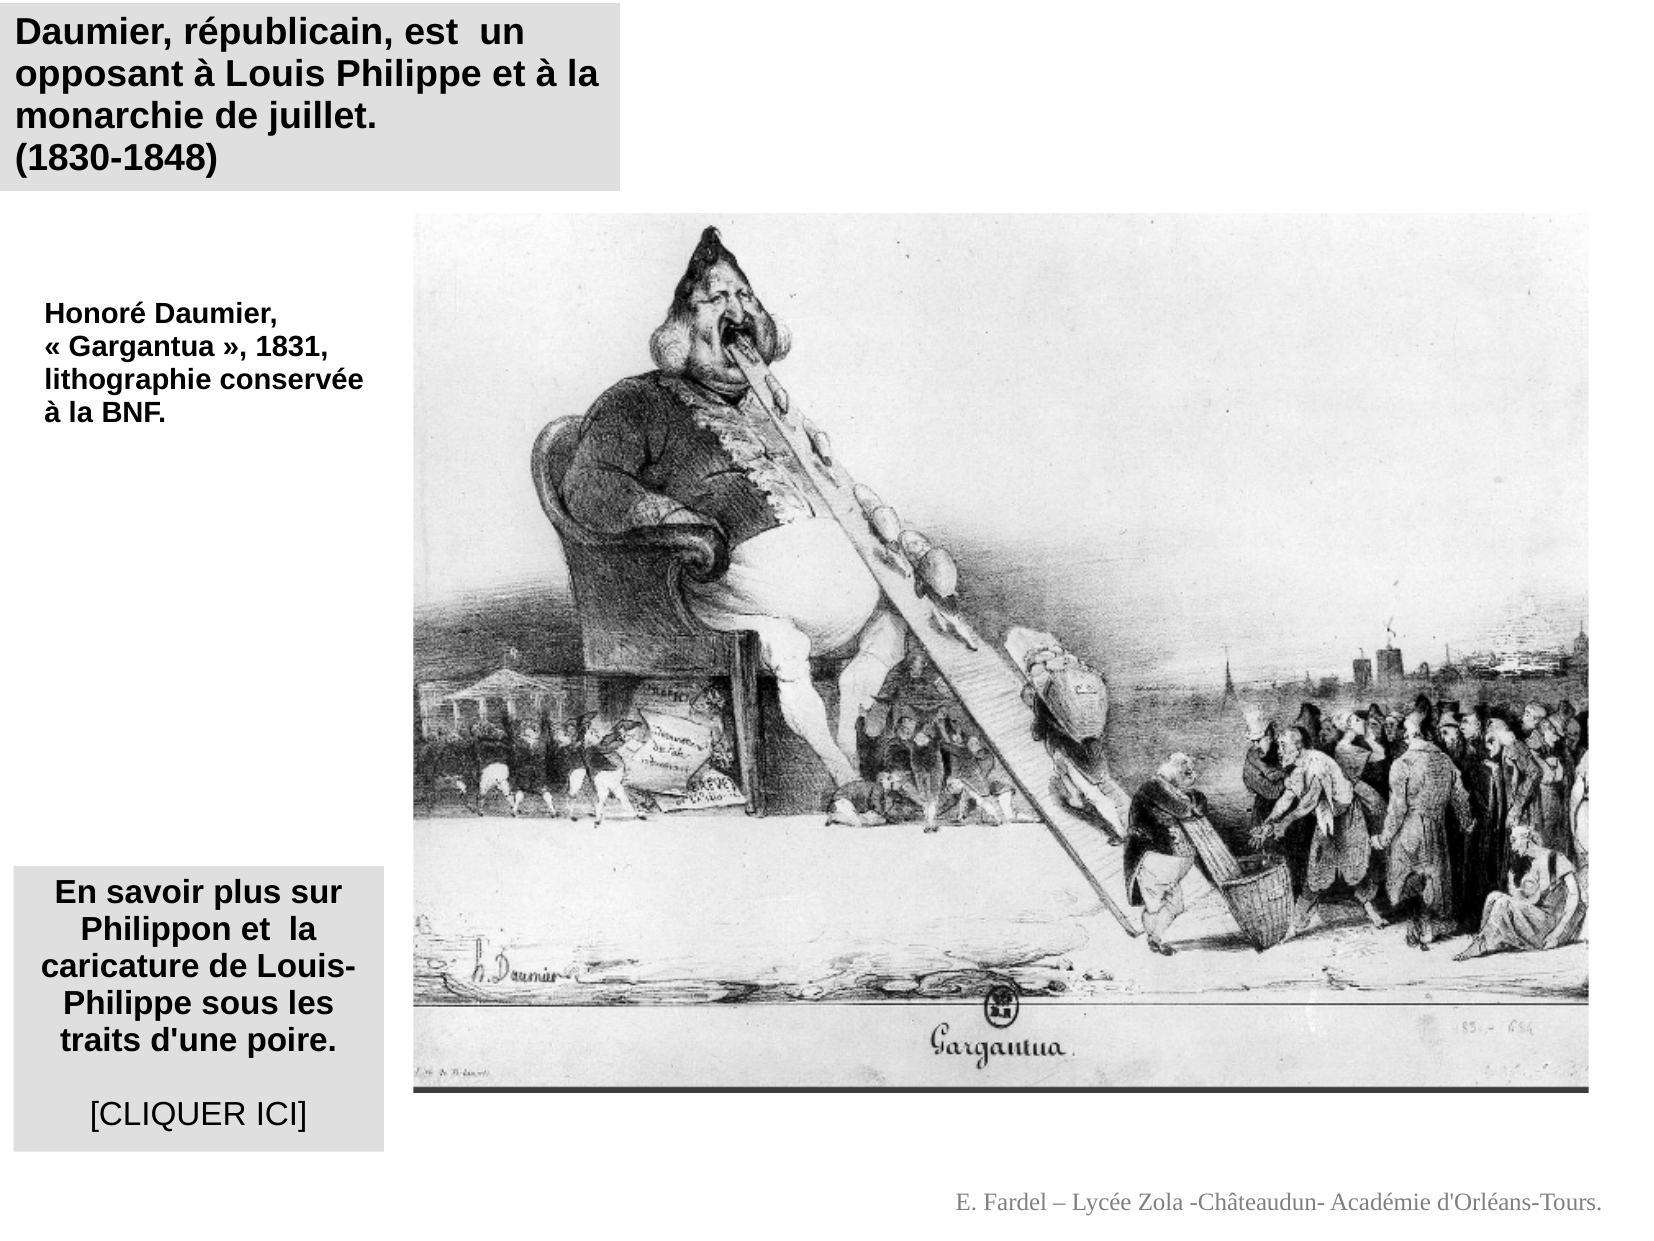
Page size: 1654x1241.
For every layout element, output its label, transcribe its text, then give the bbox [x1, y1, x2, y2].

text_box En savoir plus sur Philippon et la caricature de Louis-Philippe sous les traits d'une poire. [CLIQUER ICI] [13, 865, 384, 1152]
text_box Daumier, républicain, est un opposant à Louis Philippe et à la monarchie de juillet. (1830-1848) [0, 3, 621, 191]
picture [413, 213, 1589, 1093]
text_box Honoré Daumier, « Gargantua », 1831, lithographie conservée à la BNF. [29, 290, 384, 481]
text_box E. Fardel – Lycée Zola -Châteaudun- Académie d'Orléans-Tours. [915, 1181, 1625, 1225]
